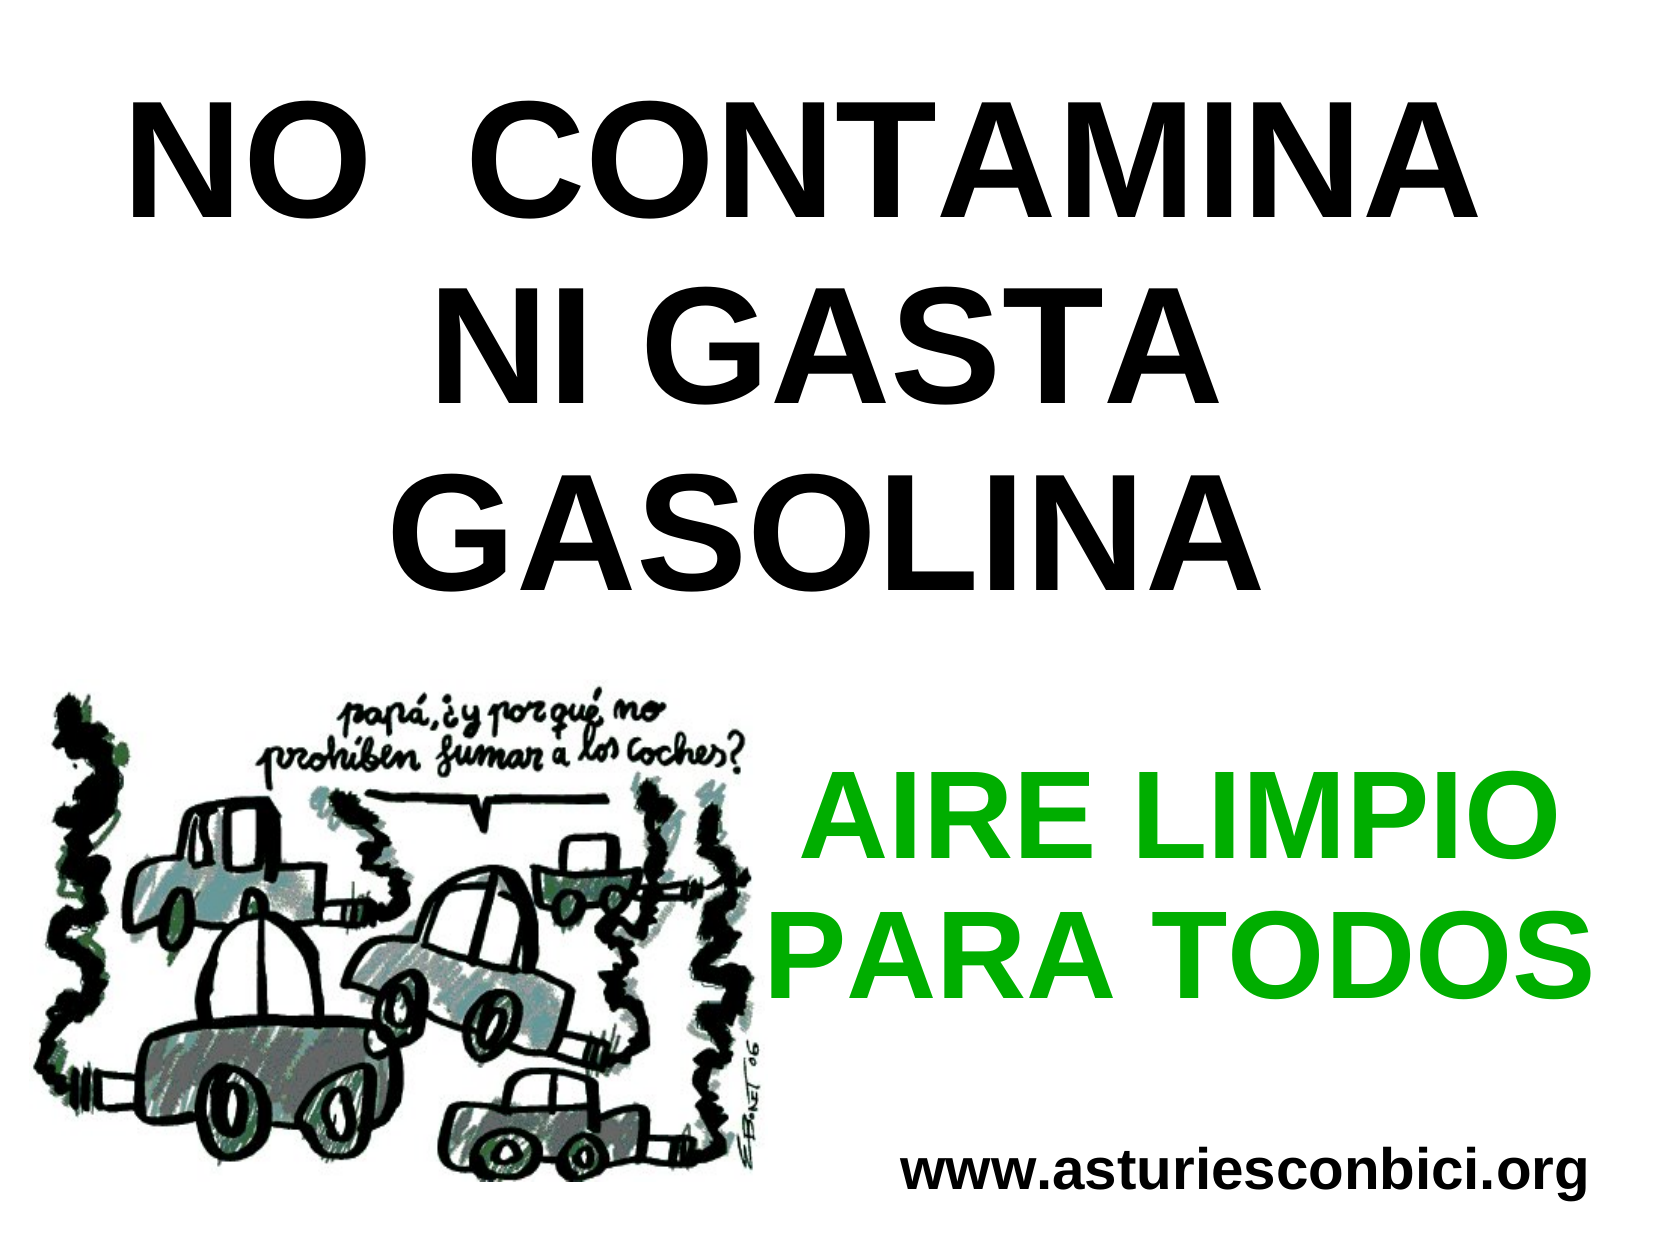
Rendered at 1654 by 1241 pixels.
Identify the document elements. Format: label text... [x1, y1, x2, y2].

picture [29, 679, 768, 1182]
text_box NO CONTAMINA NI GASTA GASOLINA [88, 59, 1565, 718]
text_box www.asturiesconbici.org [885, 1129, 1625, 1220]
text_box AIRE LIMPIO PARA TODOS [768, 738, 1654, 1075]
